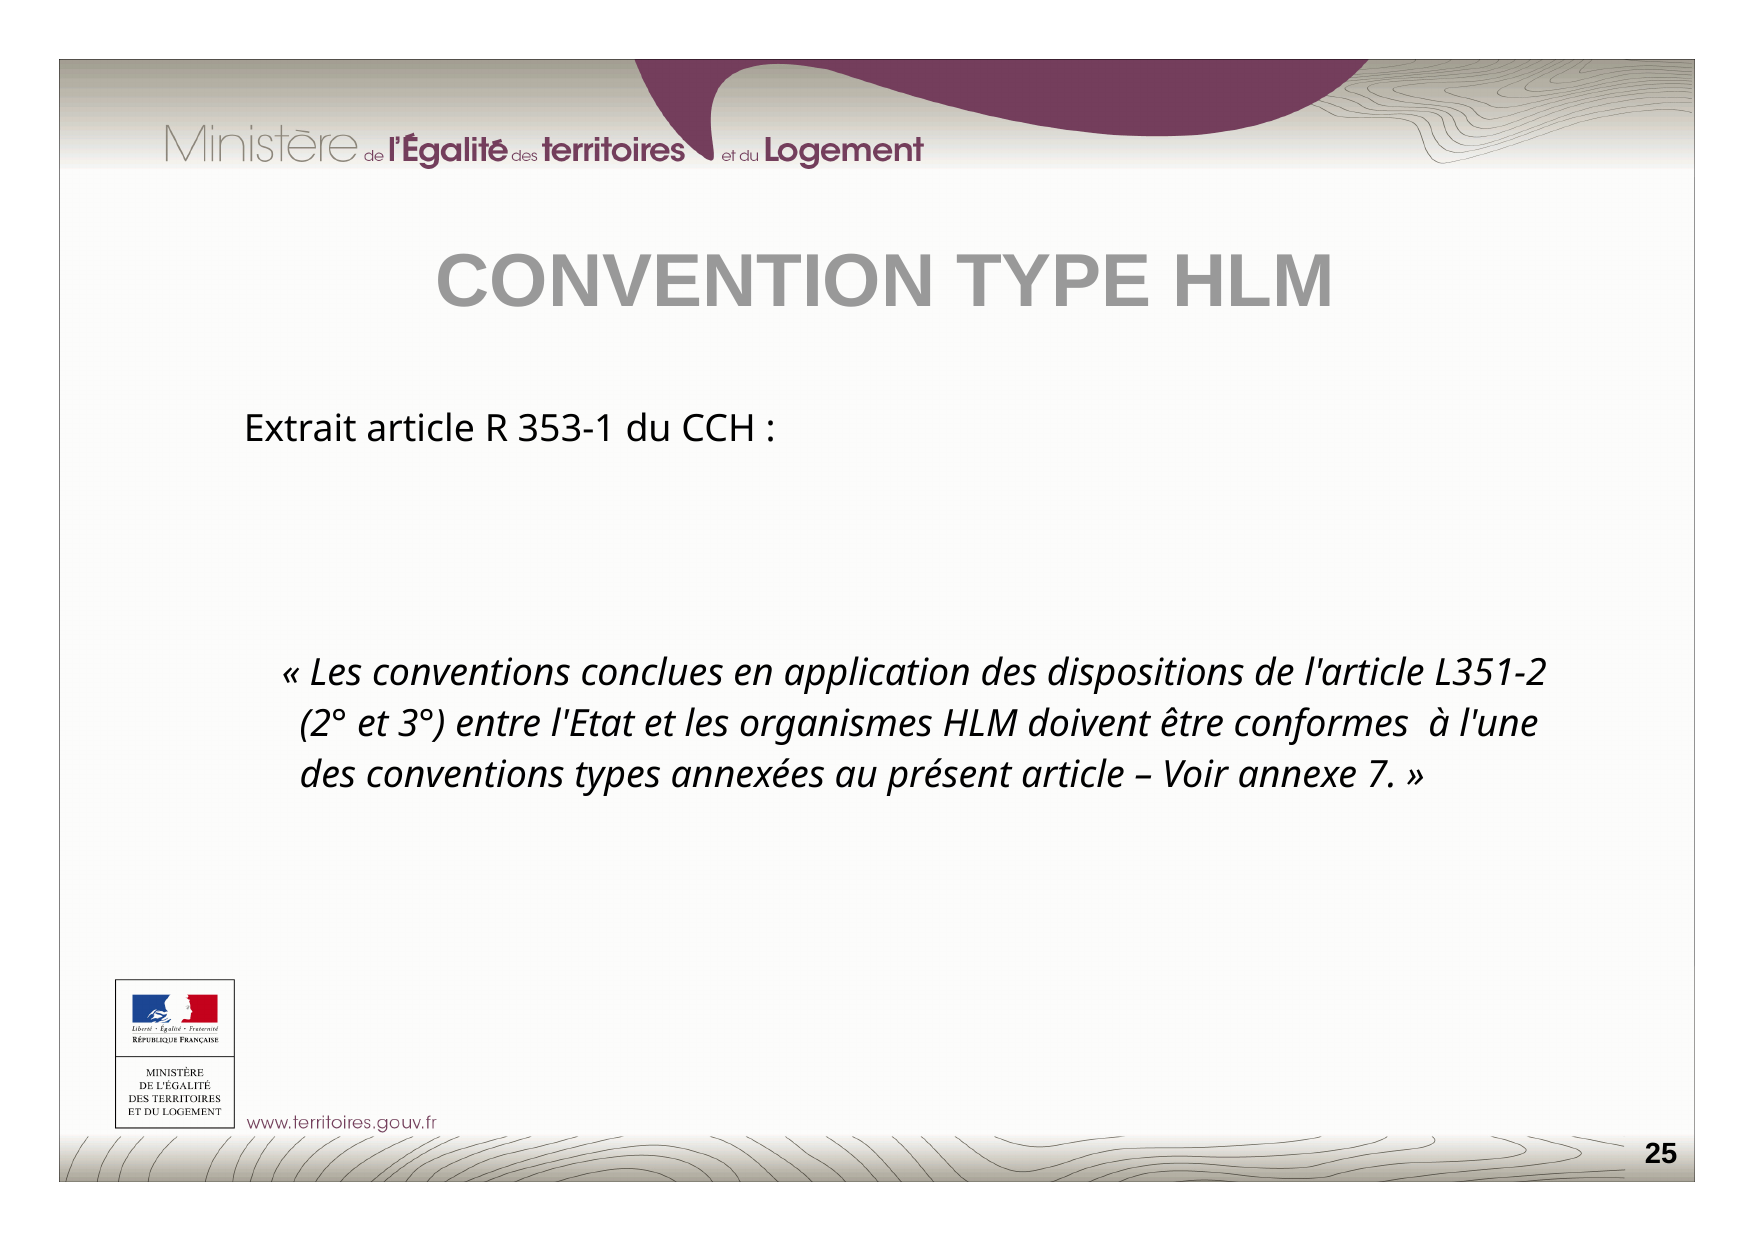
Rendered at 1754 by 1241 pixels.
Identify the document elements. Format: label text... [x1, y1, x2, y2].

picture [59, 59, 1695, 1182]
list Extrait article R 353-1 du CCH : « Les conventions conclues en application des dispositions de l'article L351-2 (2° et 3°) entre l'Etat et les organismes HLM doivent être conformes à l'une des conventions types annexées au présent article – Voir annexe 7. » [243, 401, 1559, 1053]
title CONVENTION TYPE HLM [149, 186, 1622, 374]
